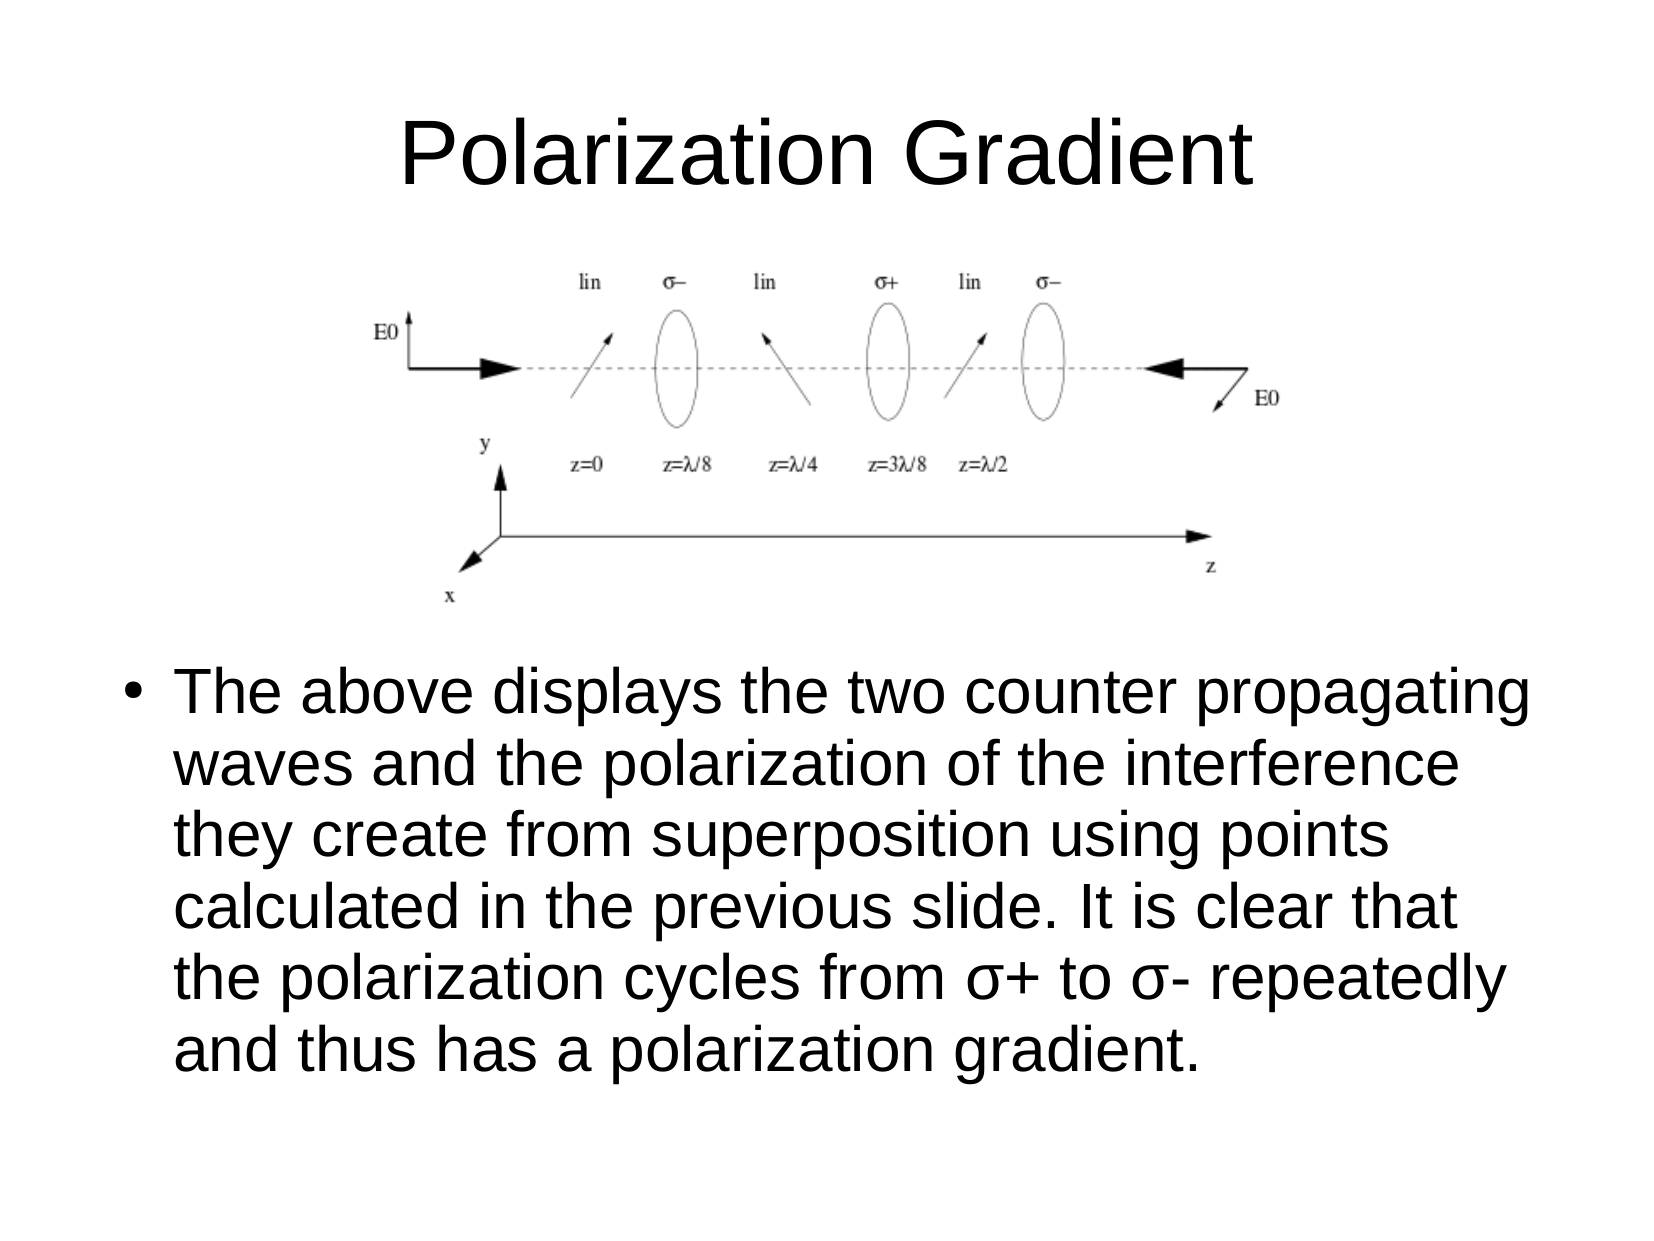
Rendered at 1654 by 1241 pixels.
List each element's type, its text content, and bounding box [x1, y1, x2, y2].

picture [300, 239, 1381, 658]
title Polarization Gradient [82, 49, 1571, 257]
list The above displays the two counter propagating waves and the polarization of the interference they create from superposition using points calculated in the previous slide. It is clear that the polarization cycles from σ+ to σ- repeatedly and thus has a polarization gradient. [105, 655, 1553, 1141]
